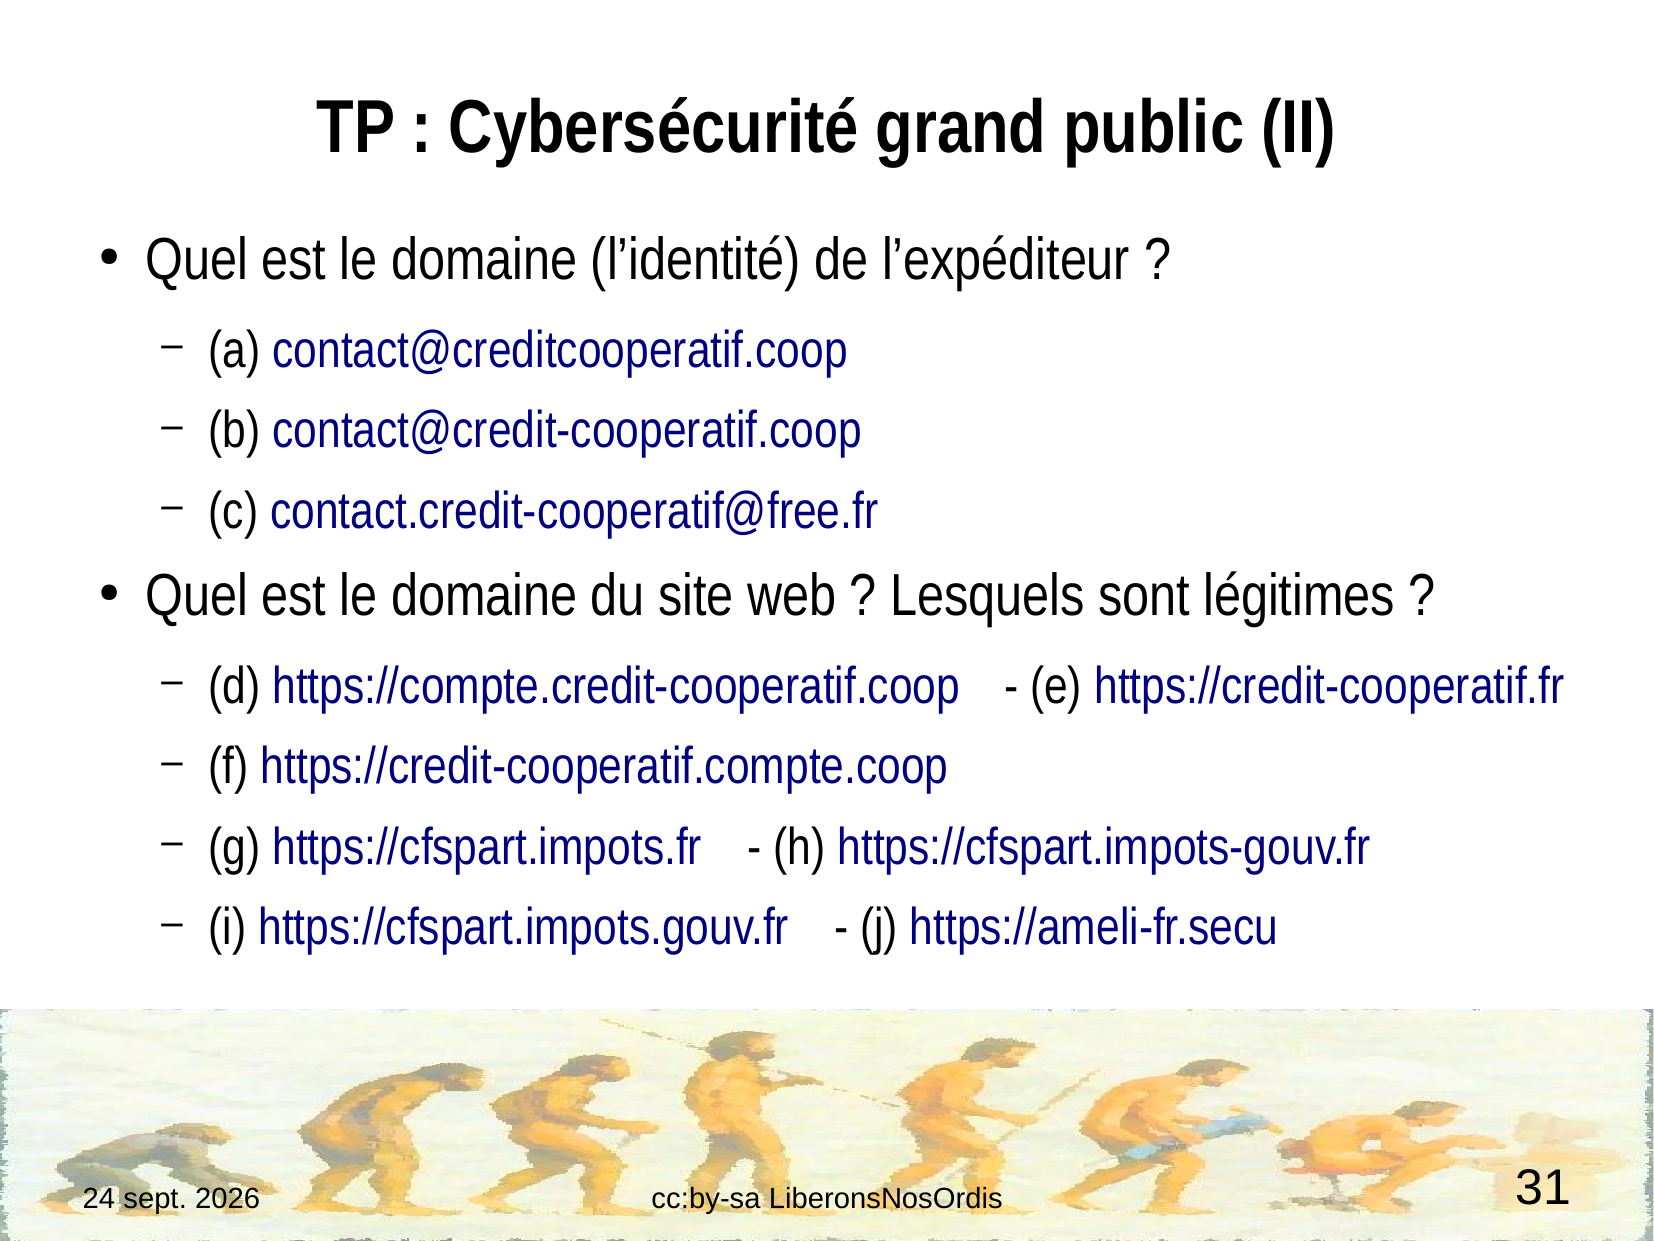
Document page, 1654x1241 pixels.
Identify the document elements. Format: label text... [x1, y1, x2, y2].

list Quel est le domaine (l’identité) de l’expéditeur ? (a) contact@creditcooperatif.coop (b) contact@credit-cooperatif.coop (c) contact.credit-cooperatif@free.fr Quel est le domaine du site web ? Lesquels sont légitimes ? (d) https://compte.credit-cooperatif.coop - (e) https://credit-cooperatif.fr (f) https://credit-cooperatif.compte.coop (g) https://cfspart.impots.fr - (h) https://cfspart.impots-gouv.fr (i) https://cfspart.impots.gouv.fr - (j) https://ameli-fr.secu [82, 224, 1571, 1010]
picture [0, 1009, 1654, 1241]
title TP : Cybersécurité grand public (II) [82, 49, 1571, 201]
